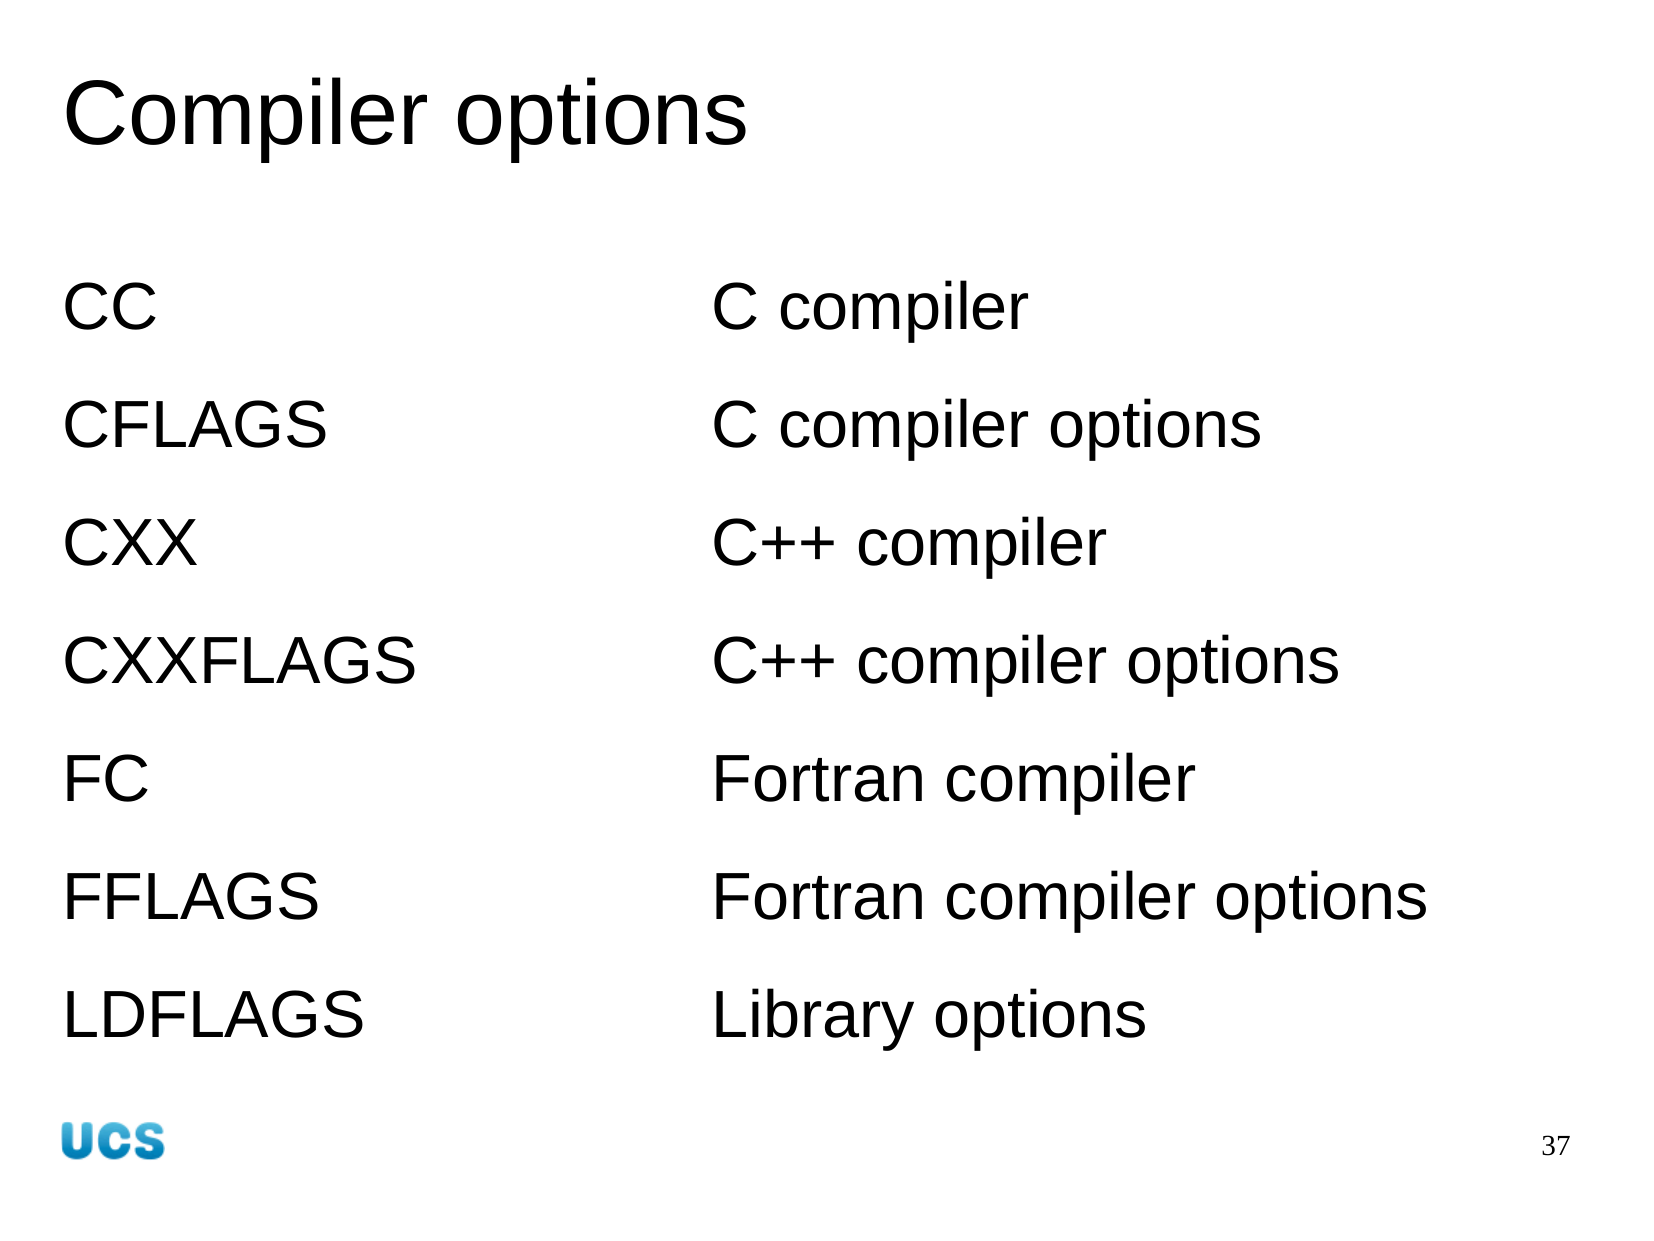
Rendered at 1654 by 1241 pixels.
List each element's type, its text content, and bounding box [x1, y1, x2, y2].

text_box Fortran compiler [708, 738, 1202, 819]
text_box C compiler options [708, 383, 1269, 465]
text_box Compiler options [59, 59, 754, 168]
text_box CC [59, 265, 162, 347]
text_box CXXFLAGS [59, 620, 422, 701]
text_box FC [59, 738, 155, 819]
text_box Fortran compiler options [708, 856, 1436, 938]
text_box LDFLAGS [59, 974, 370, 1056]
picture [61, 1121, 165, 1161]
text_box CFLAGS [59, 383, 333, 465]
text_box C++ compiler [708, 501, 1112, 583]
text_box CXX [59, 501, 203, 583]
text_box FFLAGS [59, 856, 325, 938]
text_box Library options [708, 974, 1154, 1056]
text_box C compiler [708, 265, 1034, 347]
text_box C++ compiler options [708, 620, 1347, 701]
